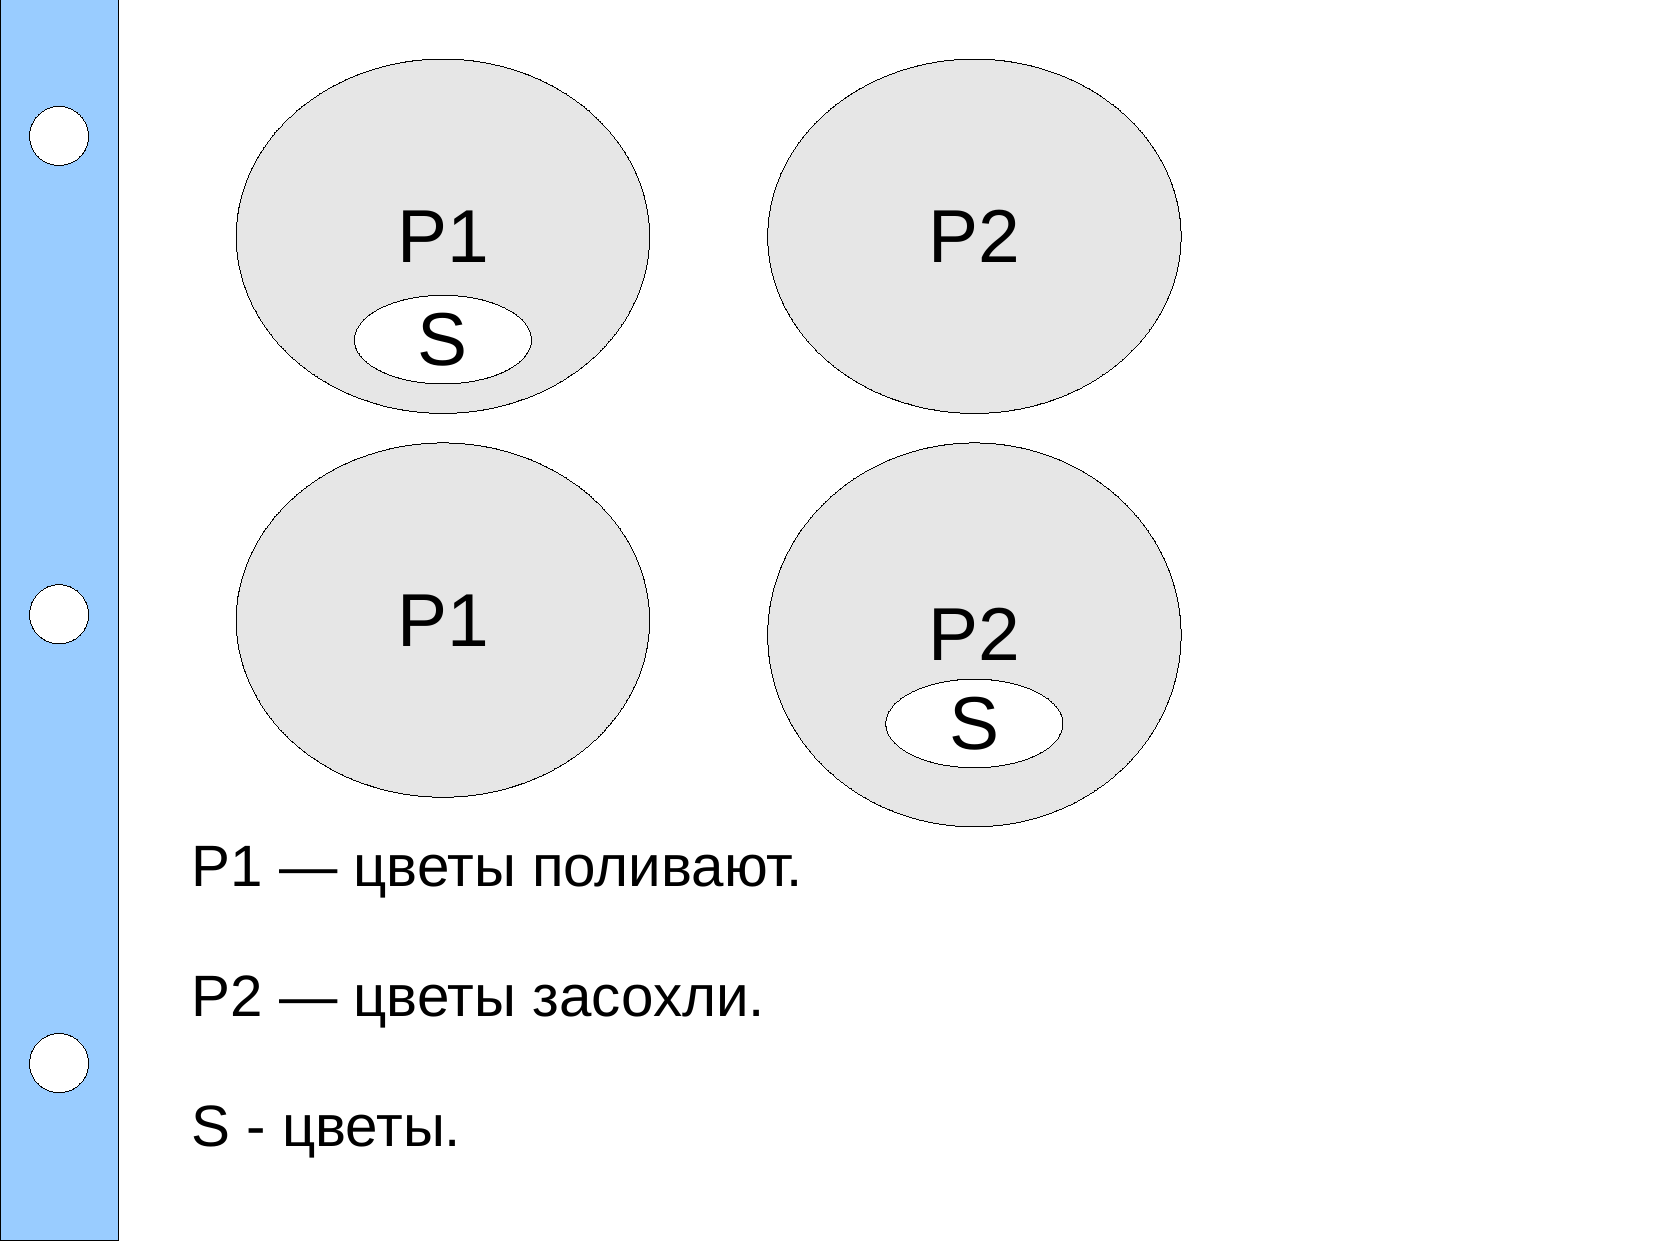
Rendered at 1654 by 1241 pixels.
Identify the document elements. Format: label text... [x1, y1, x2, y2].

text_box [0, 0, 119, 1241]
text_box P1 [236, 442, 650, 798]
text_box P1 [236, 59, 650, 414]
text_box S [354, 295, 532, 384]
text_box S [885, 679, 1063, 768]
text_box P2 [767, 442, 1182, 827]
text_box P2 [767, 59, 1182, 414]
text_box P1 — цветы поливают. P2 — цветы засохли. S - цветы. [177, 826, 1034, 1166]
